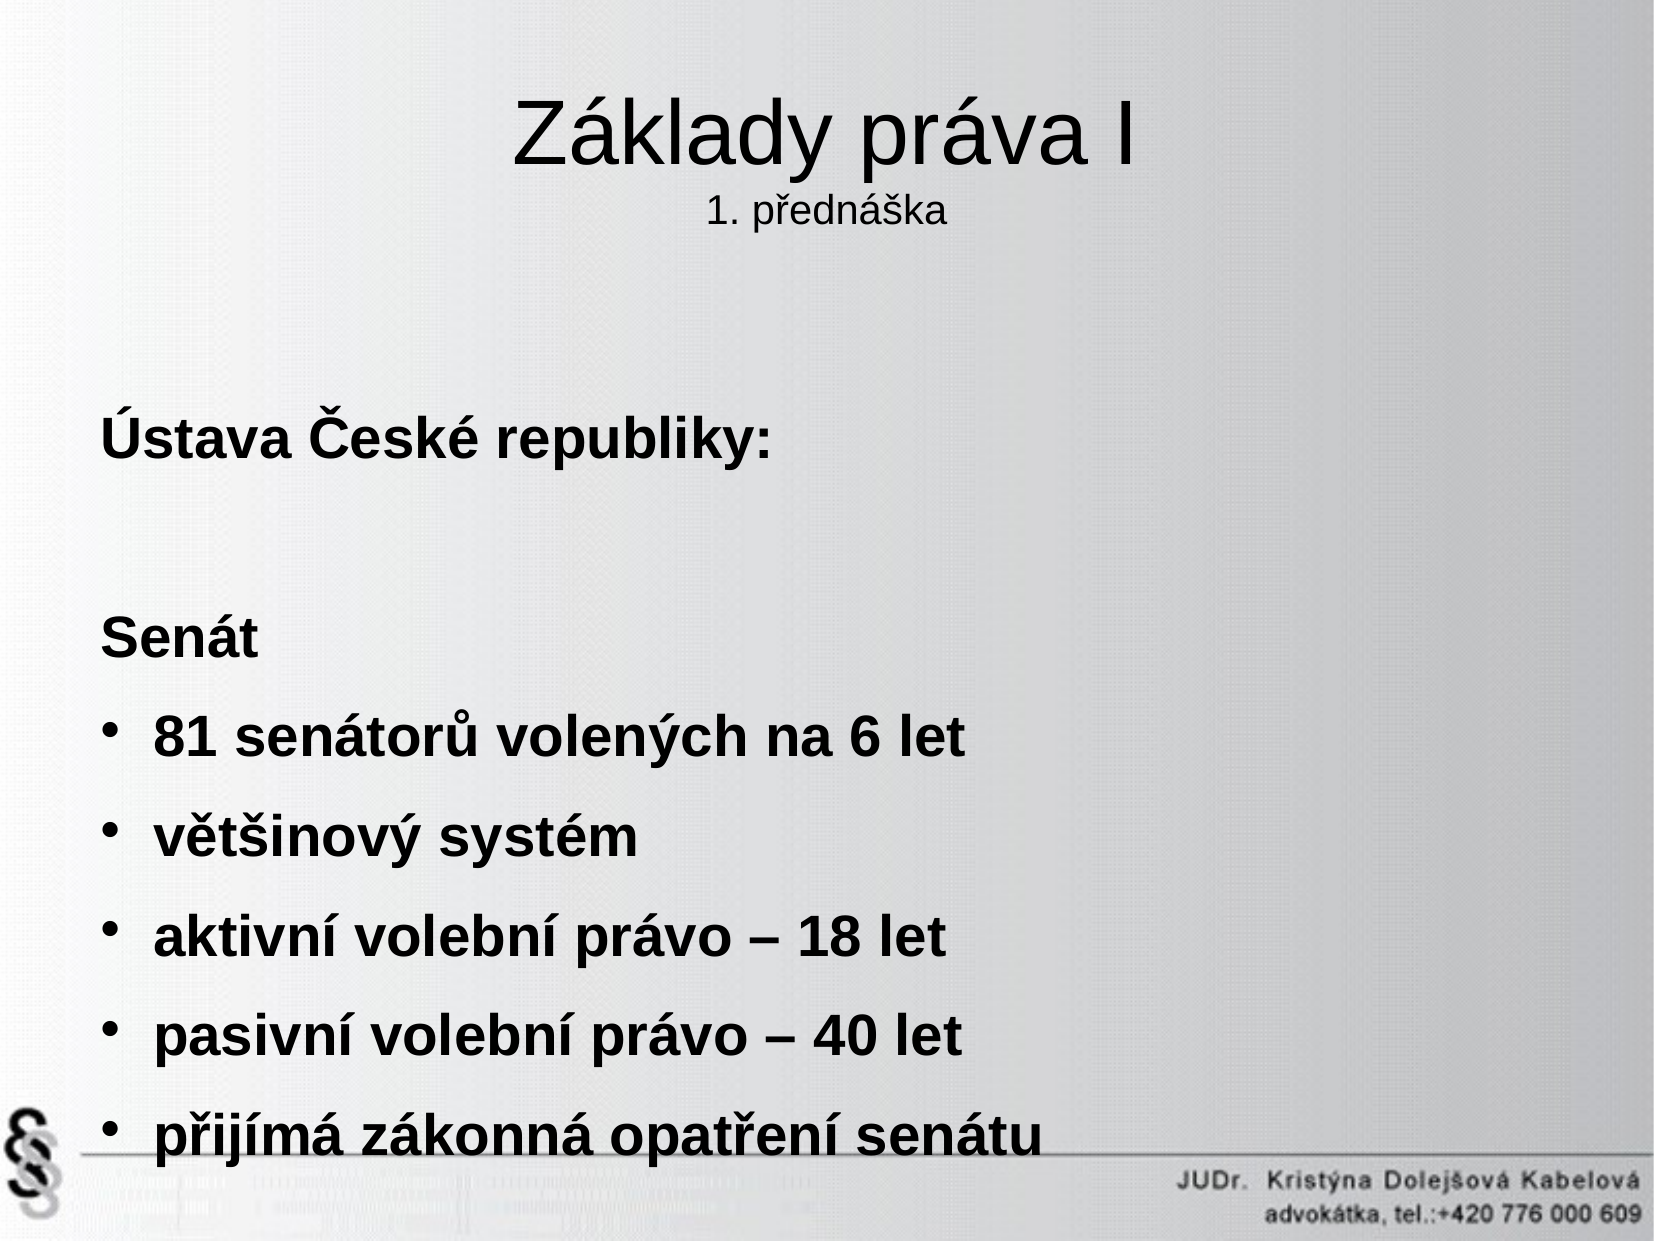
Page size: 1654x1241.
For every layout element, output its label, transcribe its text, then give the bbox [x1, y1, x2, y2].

picture [0, 0, 1654, 1241]
text_box Ústava České republiky: Senát 81 senátorů volených na 6 let většinový systém aktivní volební právo – 18 let pasivní volební právo – 40 let přijímá zákonná opatření senátu [82, 290, 1571, 1010]
text_box Základy práva I 1. přednáška [82, 49, 1571, 257]
